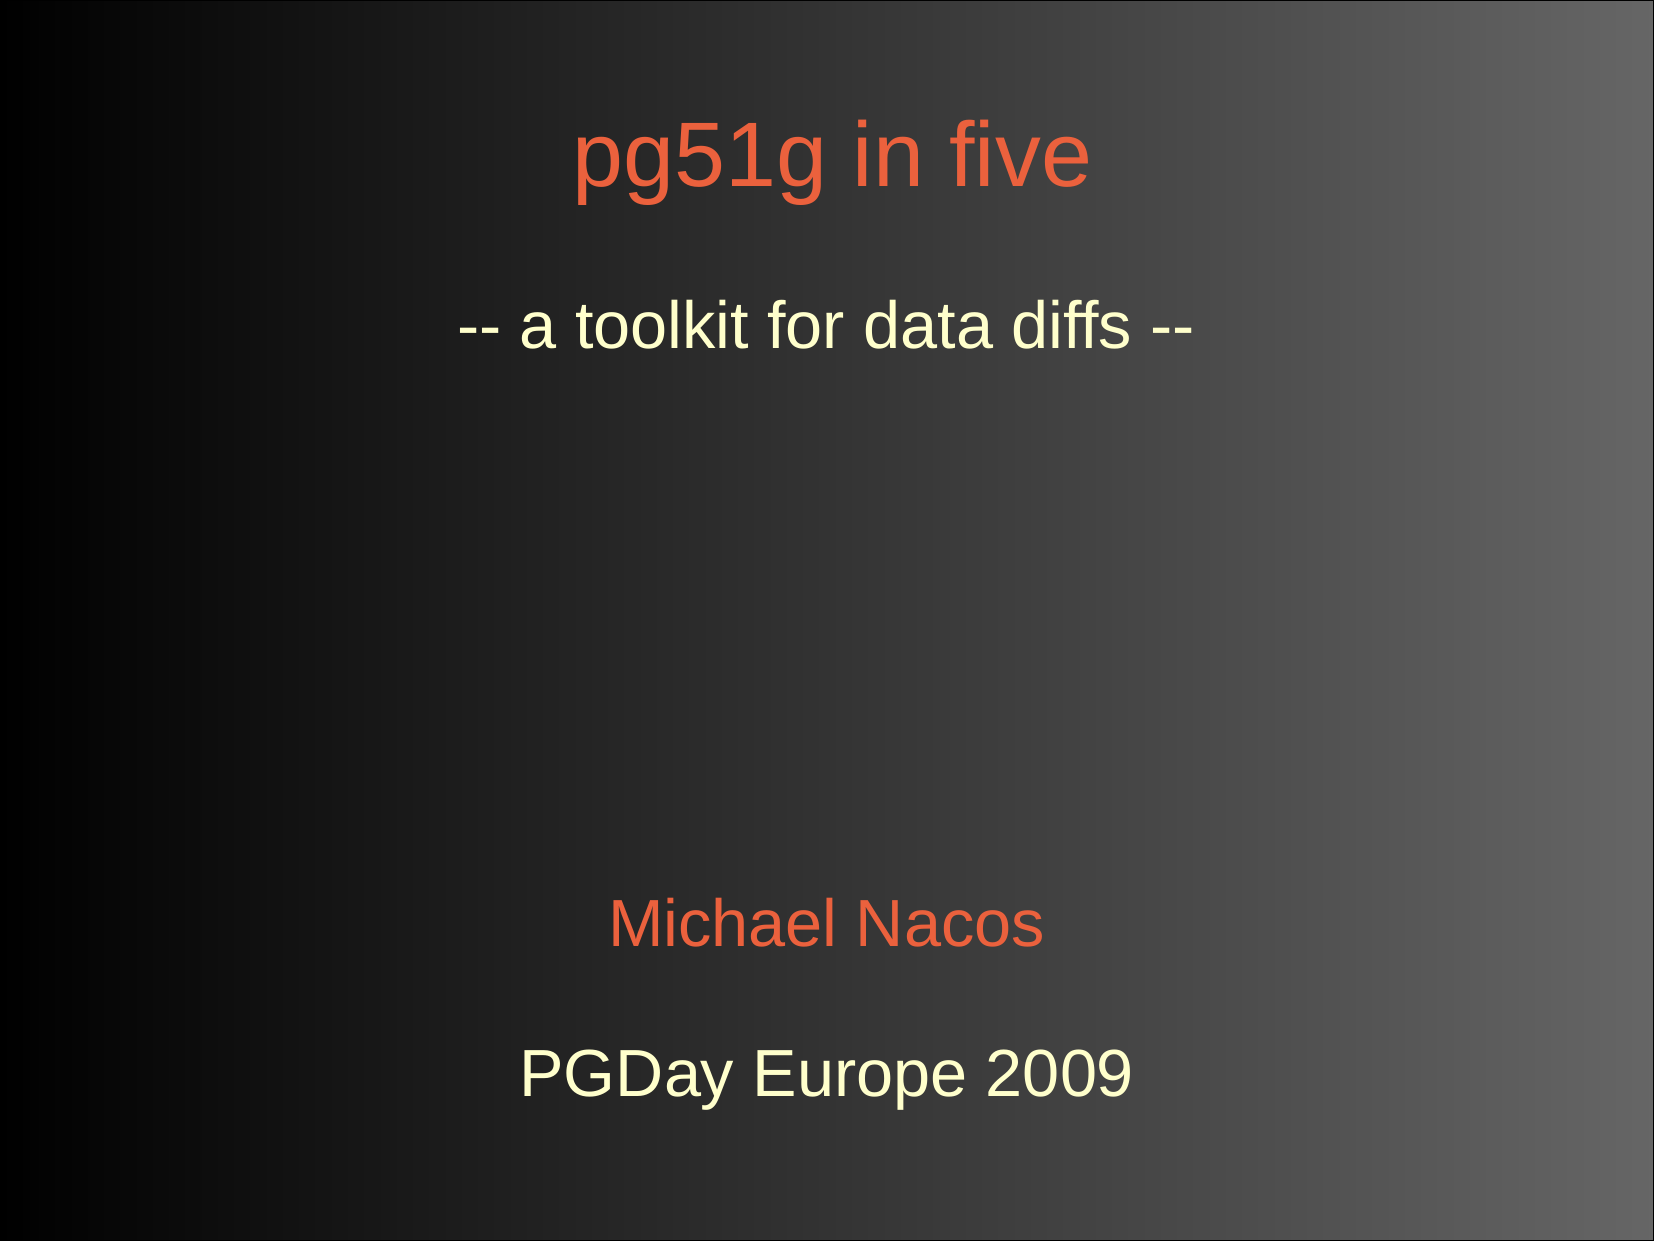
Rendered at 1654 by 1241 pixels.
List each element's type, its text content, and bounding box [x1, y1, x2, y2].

title pg51g in five [88, 59, 1577, 252]
subtitle -- a toolkit for data diffs -- Michael Nacos PGDay Europe 2009 [82, 291, 1571, 1108]
